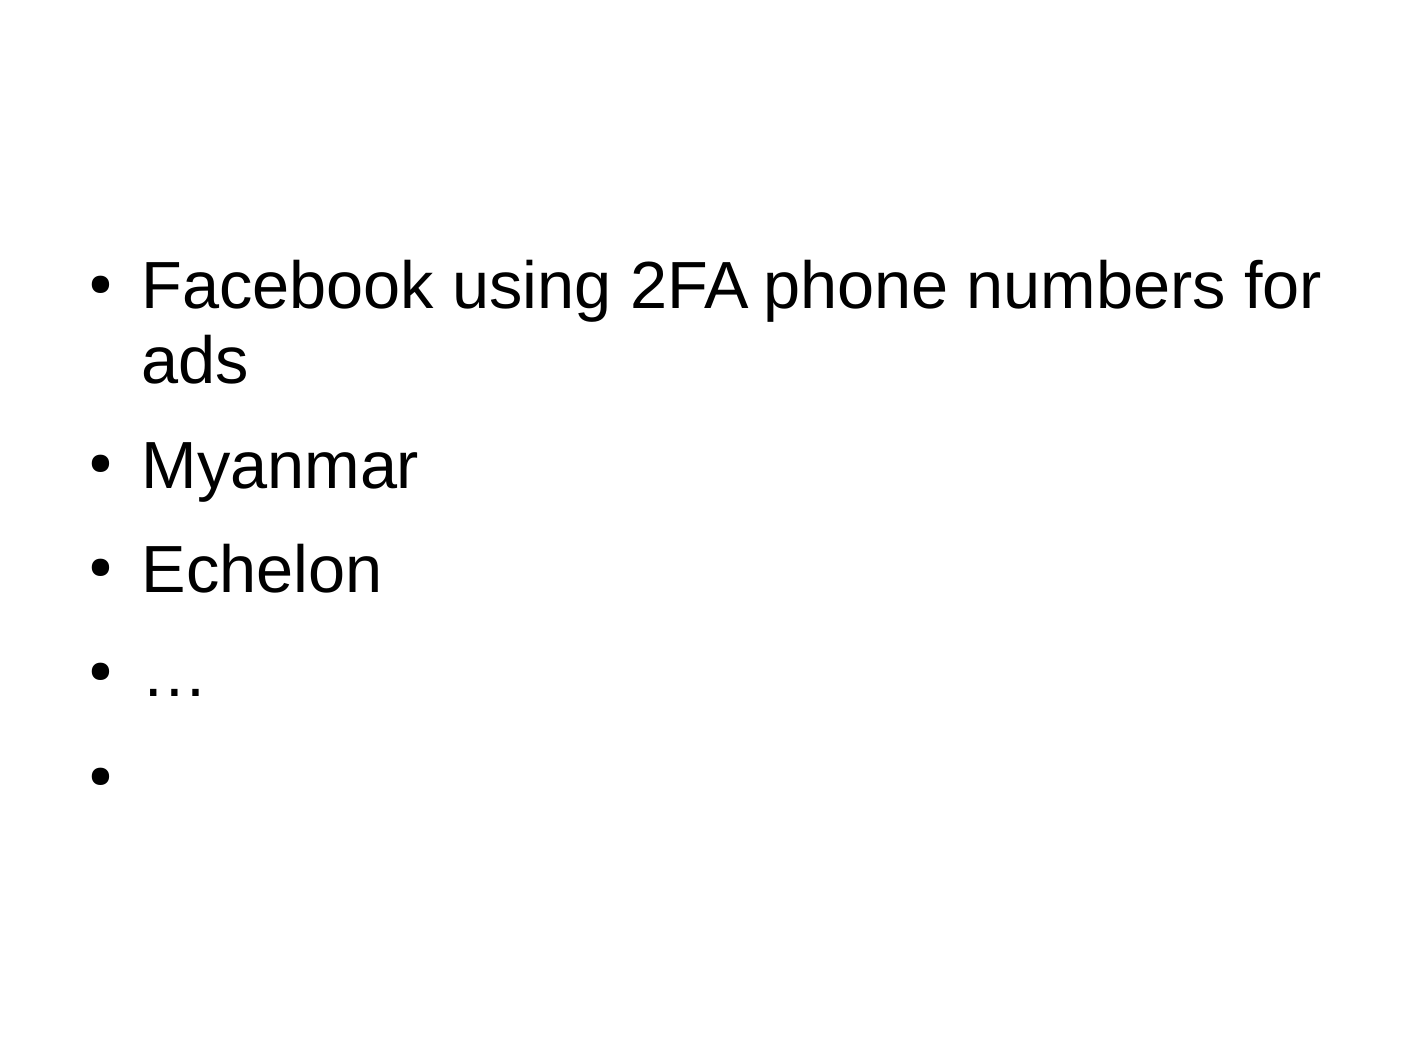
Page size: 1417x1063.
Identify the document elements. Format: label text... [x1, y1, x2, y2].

list Facebook using 2FA phone numbers for ads Myanmar Echelon … [70, 248, 1346, 865]
